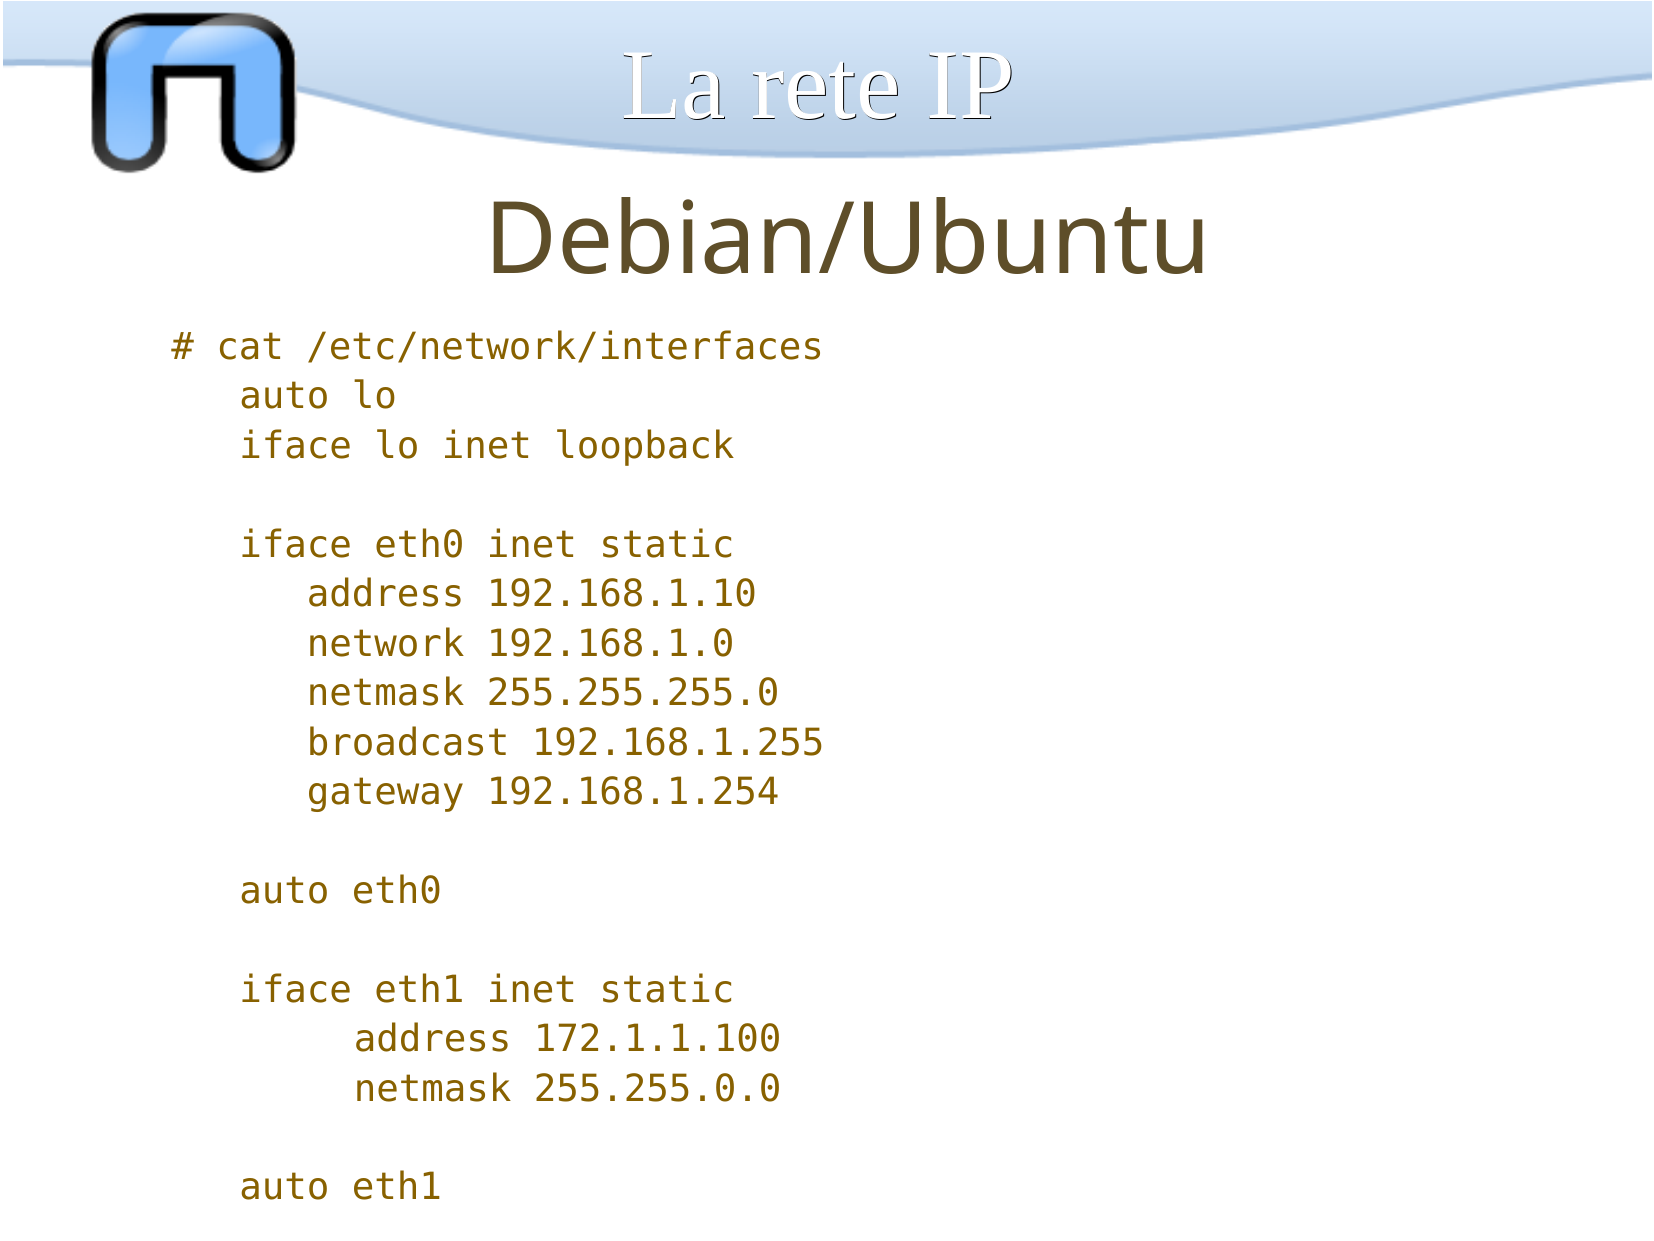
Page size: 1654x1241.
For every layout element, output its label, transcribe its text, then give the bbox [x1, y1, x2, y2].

title Debian/Ubuntu [139, 72, 1557, 398]
list # cat /etc/network/interfaces auto lo iface lo inet loopback iface eth0 inet static address 192.168.1.10 network 192.168.1.0 netmask 255.255.255.0 broadcast 192.168.1.255 gateway 192.168.1.254 auto eth0 iface eth1 inet static address 172.1.1.100 netmask 255.255.0.0 auto eth1 [147, 324, 1565, 1241]
text_box La rete IP [573, 29, 1063, 178]
picture [0, 0, 1654, 1241]
